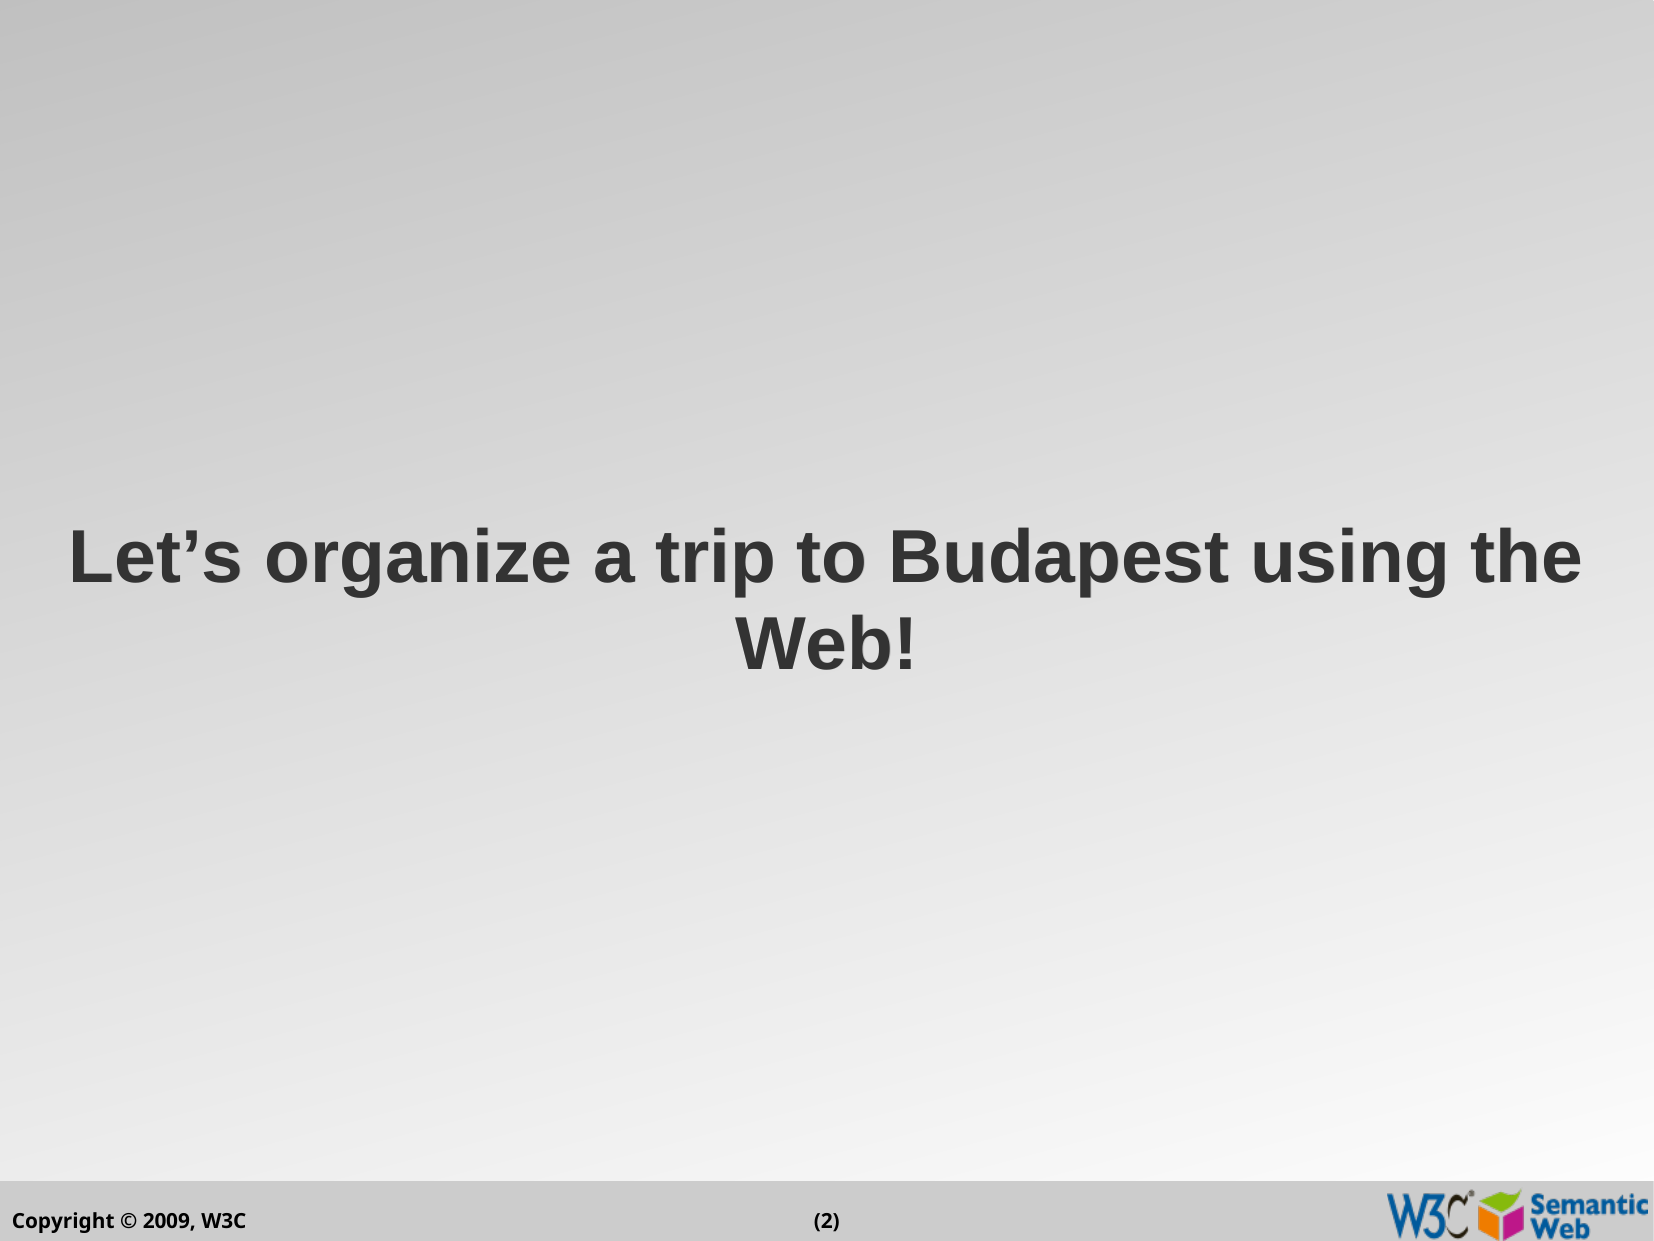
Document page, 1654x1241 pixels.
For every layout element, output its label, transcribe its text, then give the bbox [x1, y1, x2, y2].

picture [1387, 1187, 1648, 1241]
title Let’s organize a trip to Budapest using the Web! [29, 512, 1625, 684]
